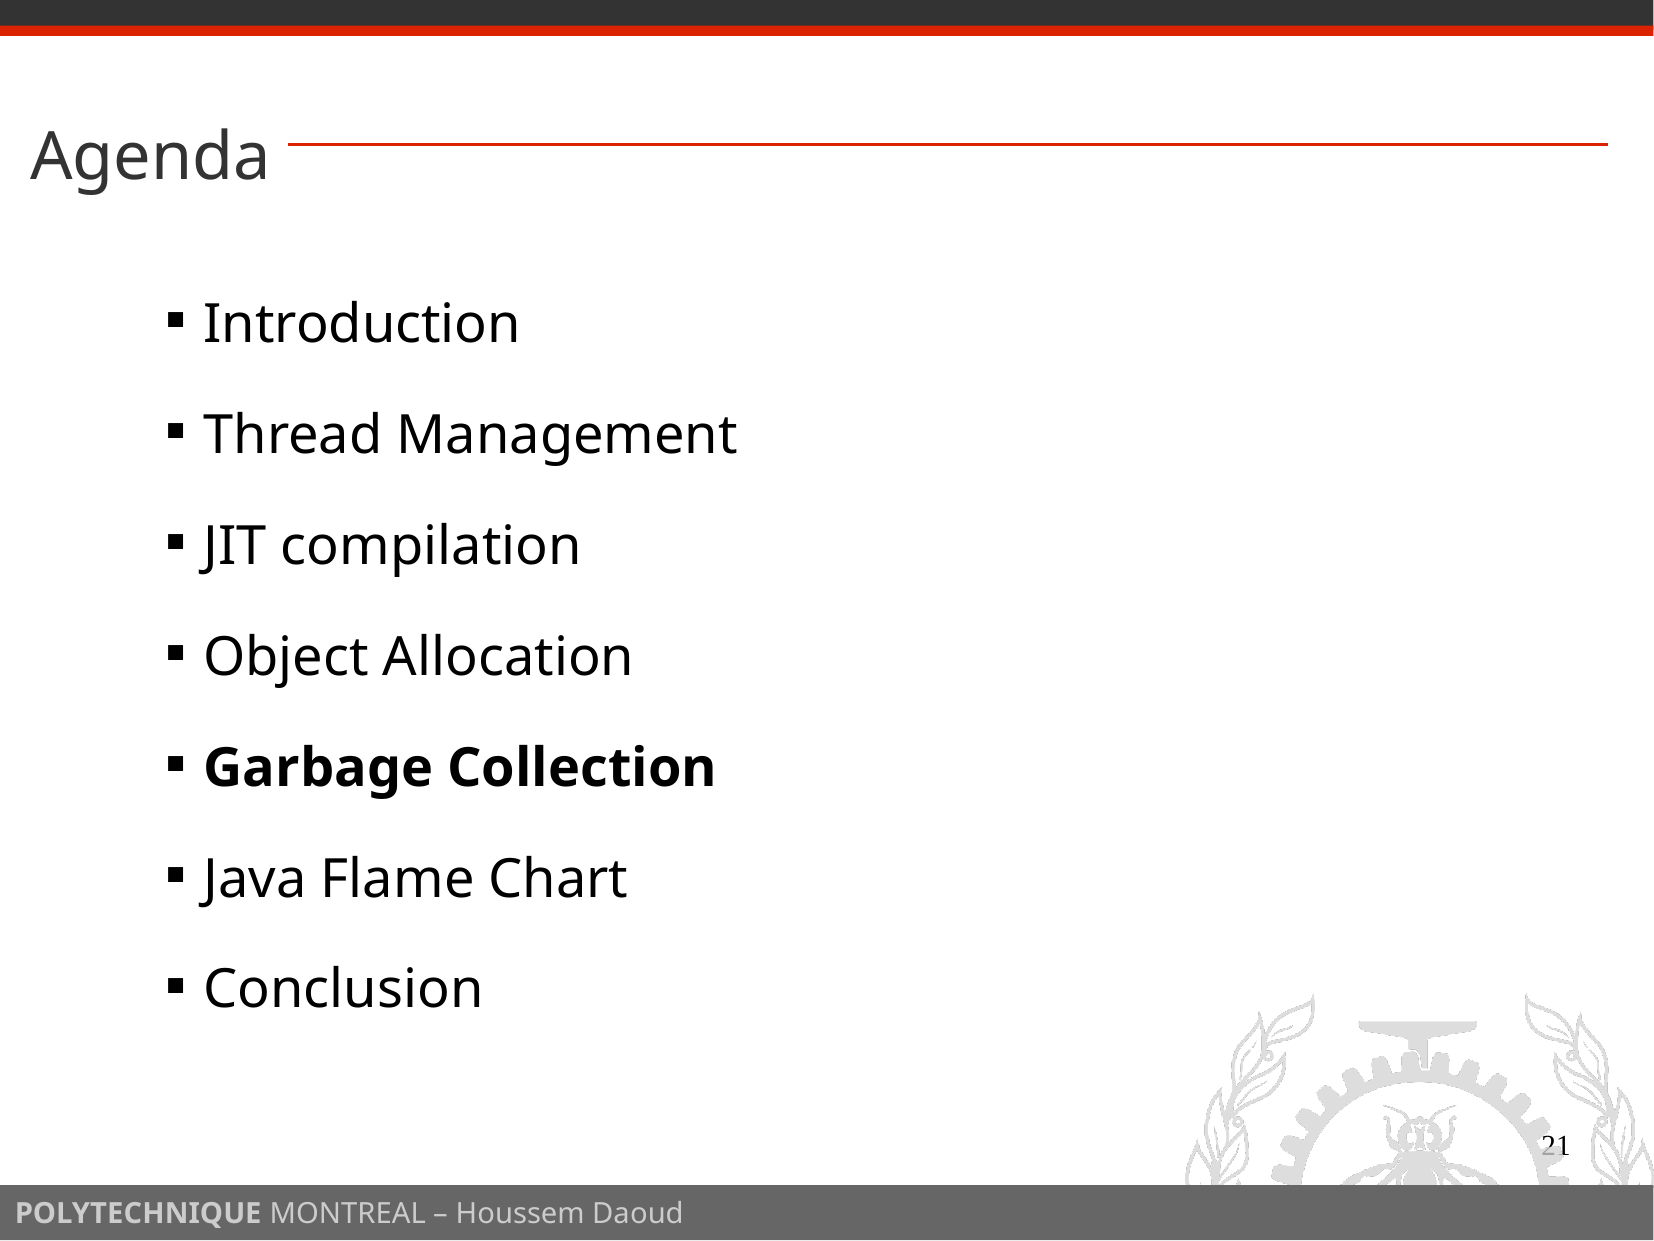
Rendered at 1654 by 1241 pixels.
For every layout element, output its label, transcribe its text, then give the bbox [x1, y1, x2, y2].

text_box [0, 0, 1654, 36]
text_box POLYTECHNIQUE MONTREAL – Houssem Daoud [0, 1185, 1654, 1241]
picture [1185, 968, 1654, 1185]
text_box Agenda [30, 60, 1561, 203]
text_box Introduction Thread Management JIT compilation Object Allocation Garbage Collection Java Flame Chart Conclusion [168, 280, 1519, 991]
